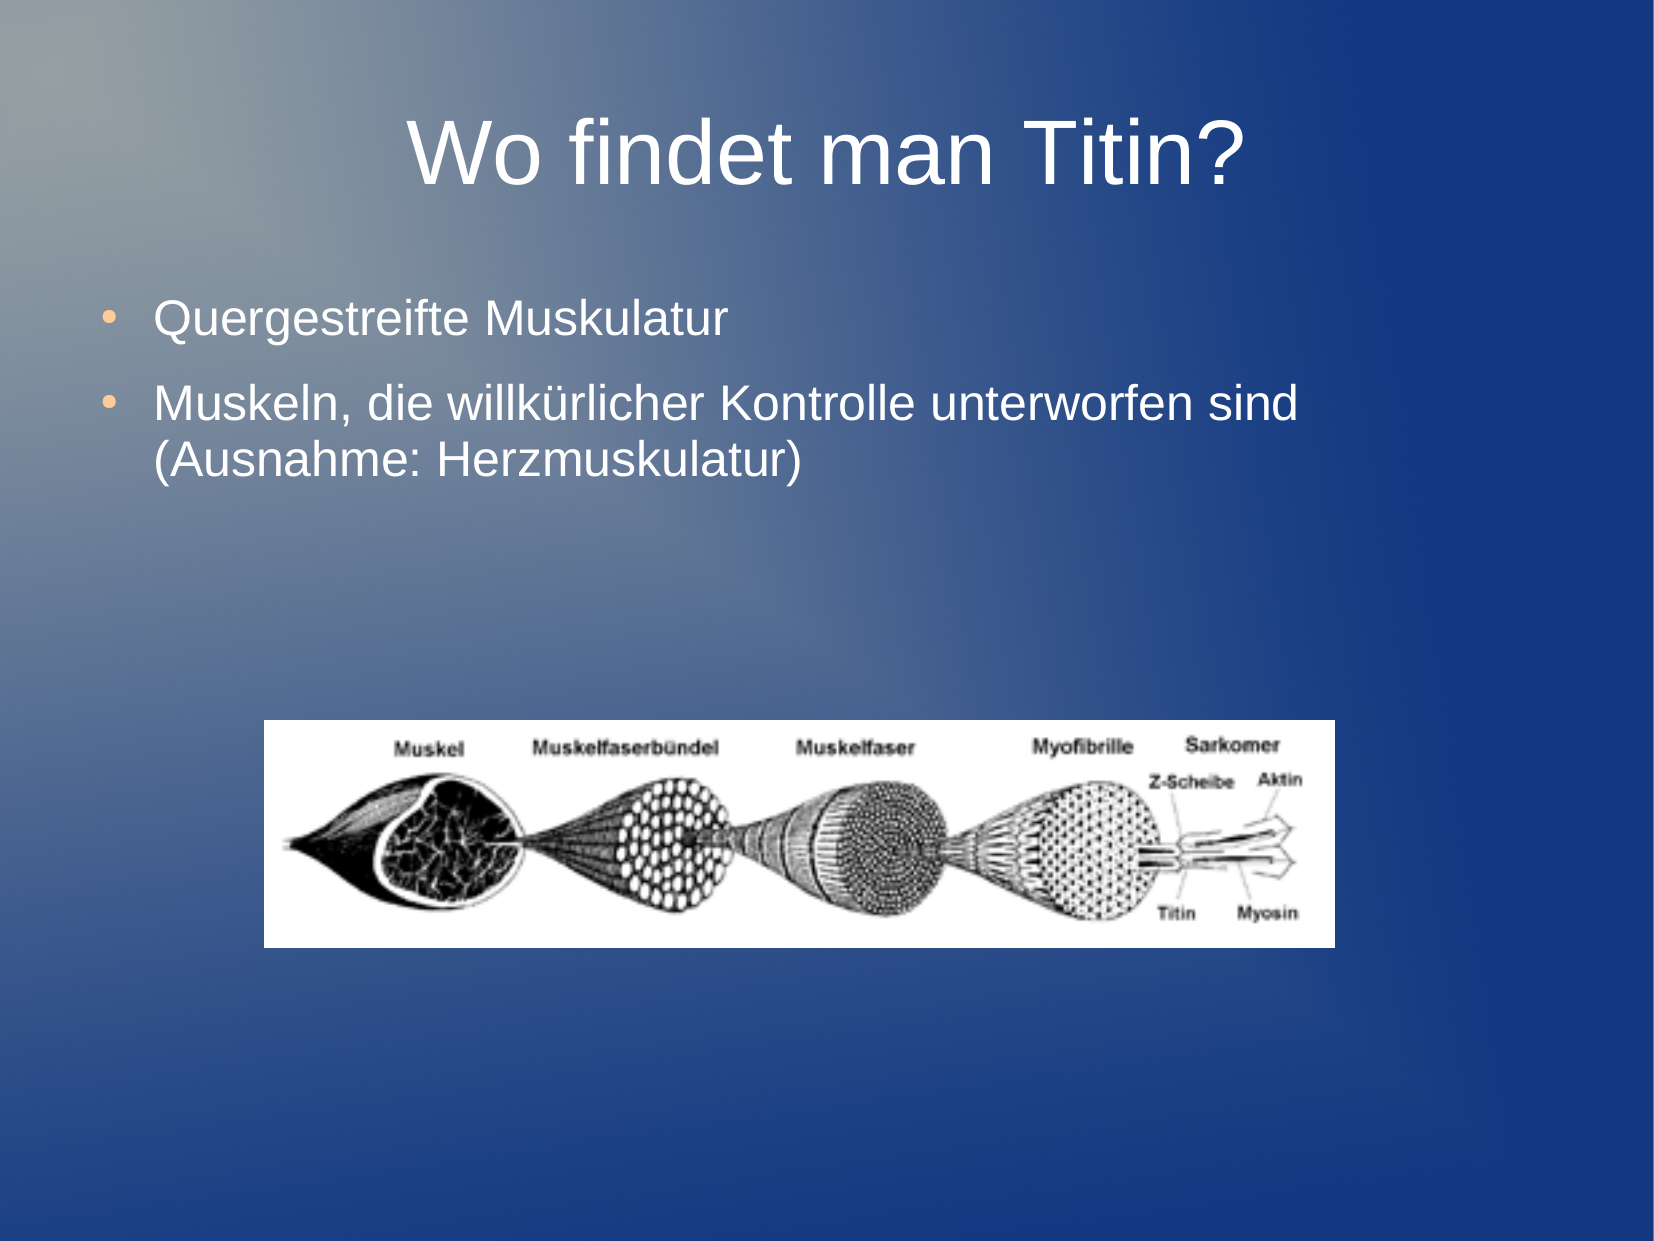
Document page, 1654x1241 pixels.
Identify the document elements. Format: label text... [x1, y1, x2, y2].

list Quergestreifte Muskulatur Muskeln, die willkürlicher Kontrolle unterworfen sind (Ausnahme: Herzmuskulatur) [82, 290, 1571, 1109]
picture [0, 0, 1654, 1241]
title Wo findet man Titin? [82, 49, 1571, 257]
